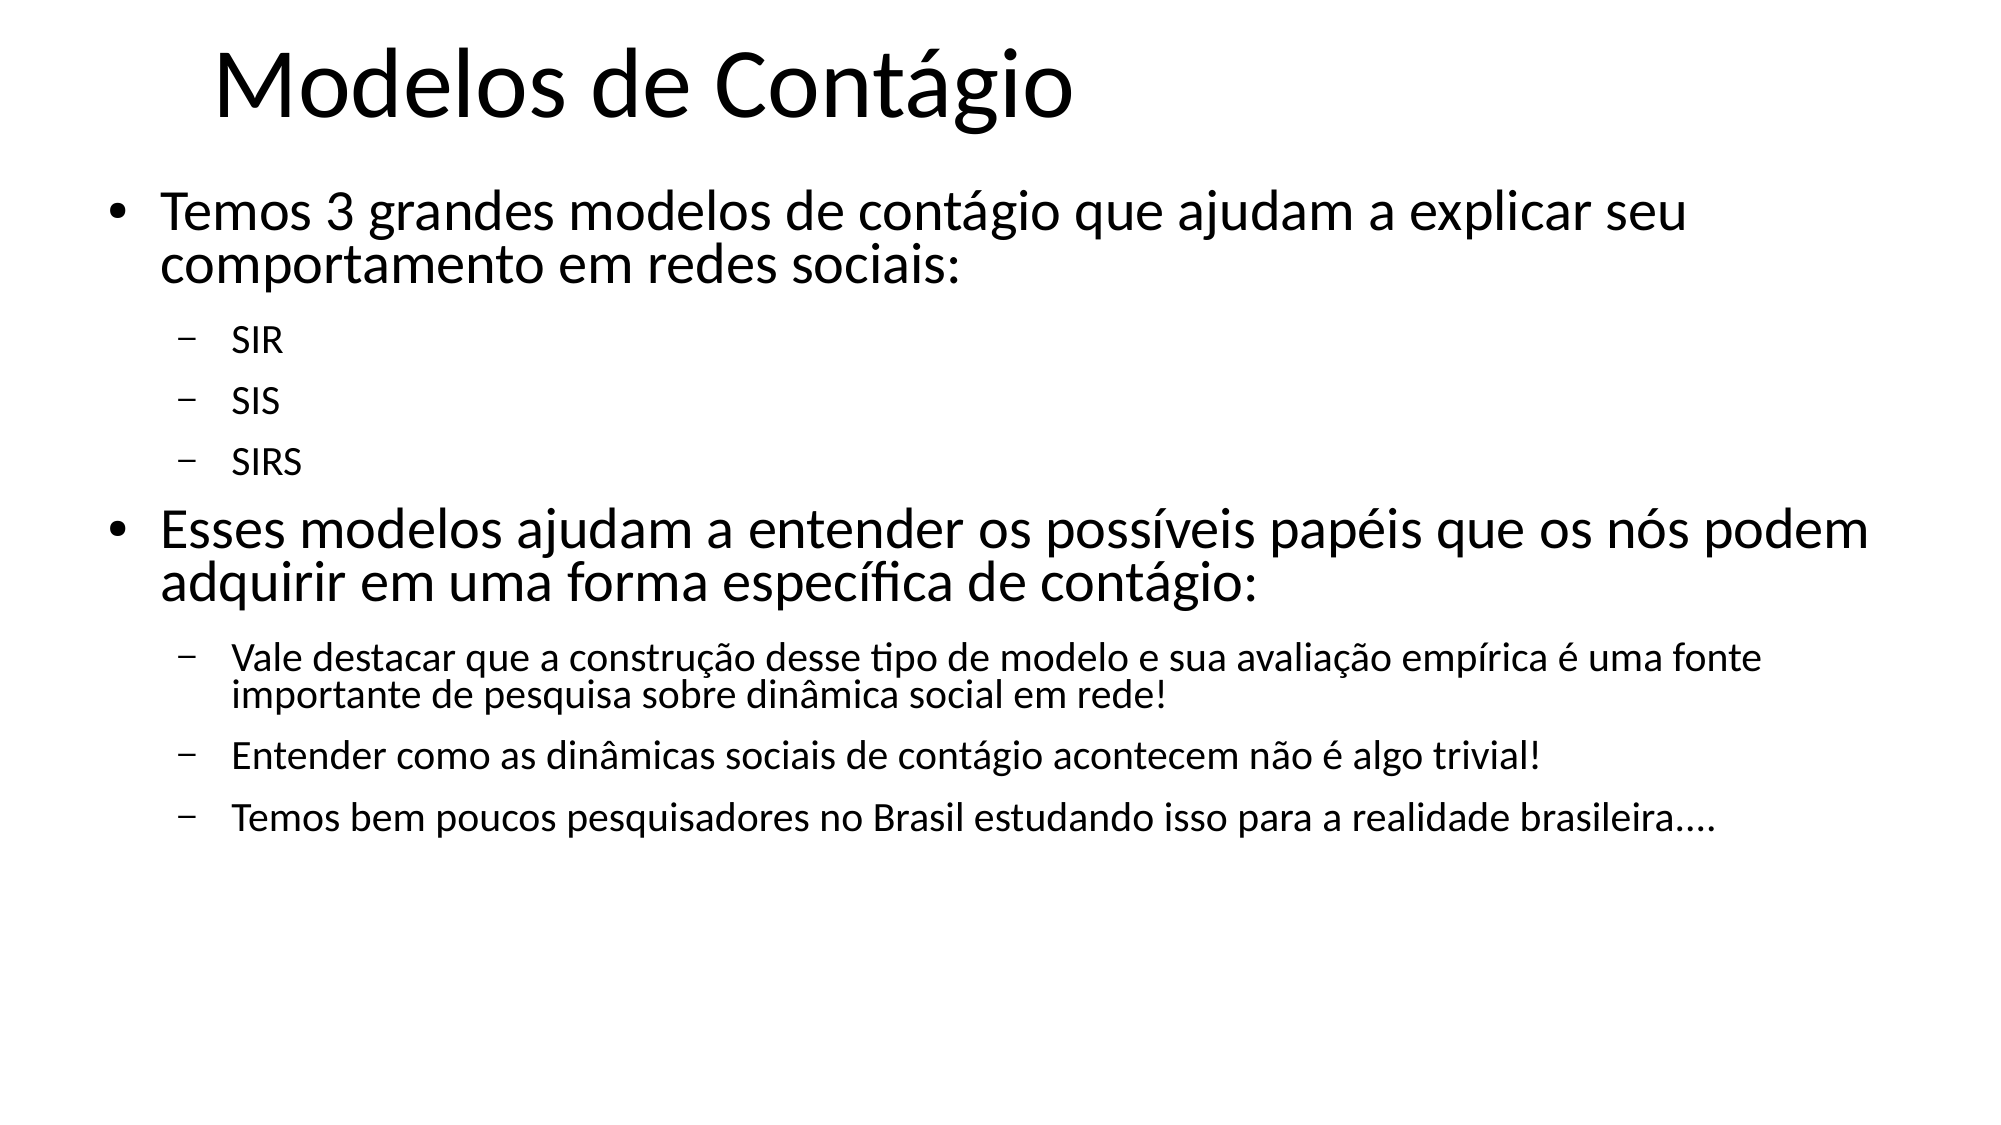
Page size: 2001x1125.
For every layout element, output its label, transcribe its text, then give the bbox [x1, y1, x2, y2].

title Modelos de Contágio [212, 0, 1713, 188]
list Temos 3 grandes modelos de contágio que ajudam a explicar seu comportamento em redes sociais: SIR SIS SIRS Esses modelos ajudam a entender os possíveis papéis que os nós podem adquirir em uma forma específica de contágio: Vale destacar que a construção desse tipo de modelo e sua avaliação empírica é uma fonte importante de pesquisa sobre dinâmica social em rede! Entender como as dinâmicas sociais de contágio acontecem não é algo trivial! Temos bem poucos pesquisadores no Brasil estudando isso para a realidade brasileira.... [89, 188, 1890, 970]
